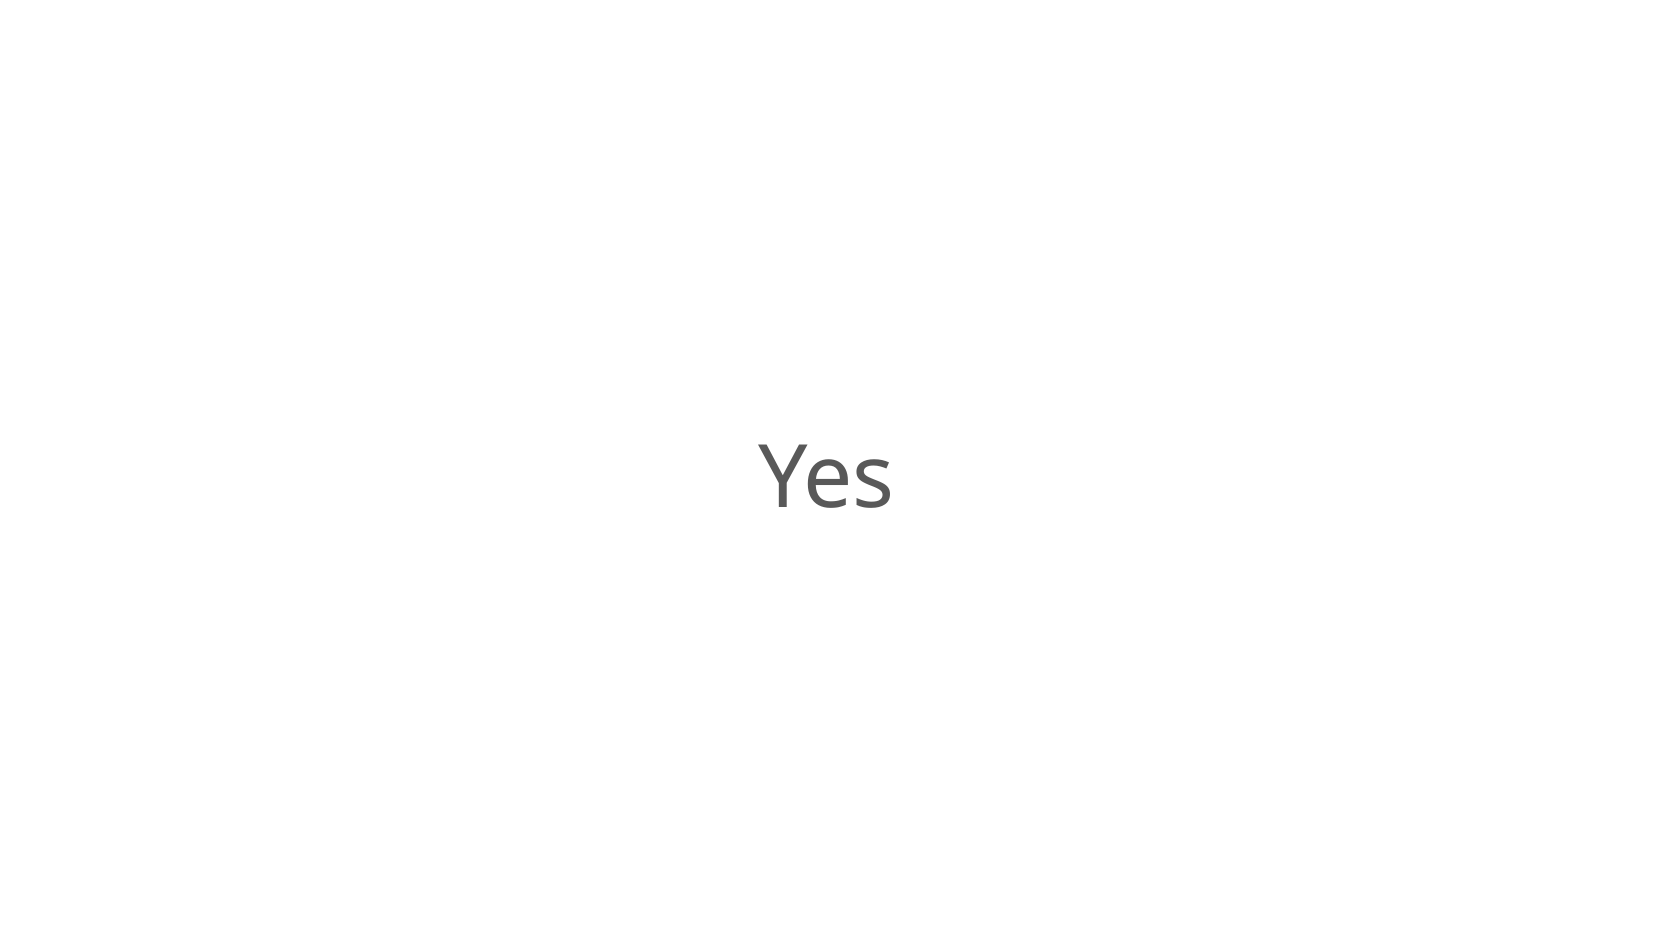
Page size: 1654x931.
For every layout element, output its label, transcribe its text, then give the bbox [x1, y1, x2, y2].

subtitle Yes [82, 105, 1571, 826]
